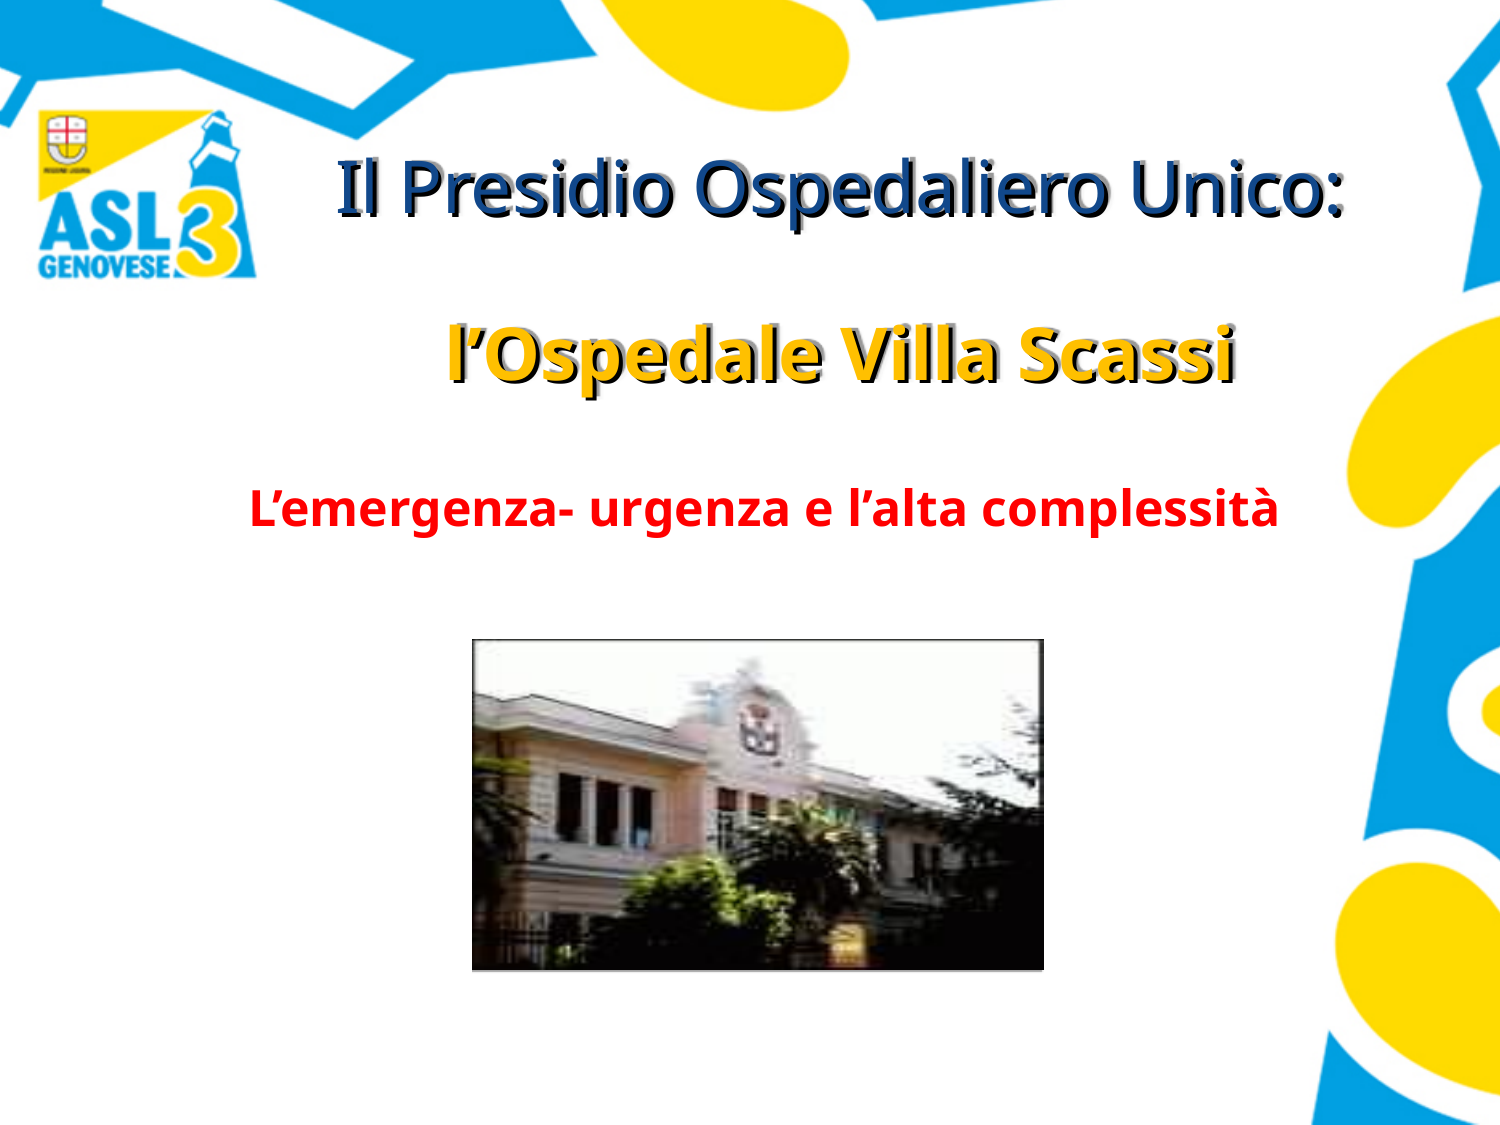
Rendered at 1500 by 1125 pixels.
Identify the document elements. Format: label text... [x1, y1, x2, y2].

text_box Il Presidio Ospedaliero Unico: l’Ospedale Villa Scassi [242, 143, 1438, 403]
picture [472, 639, 1044, 970]
text_box L’emergenza- urgenza e l’alta complessità [29, 348, 1500, 546]
